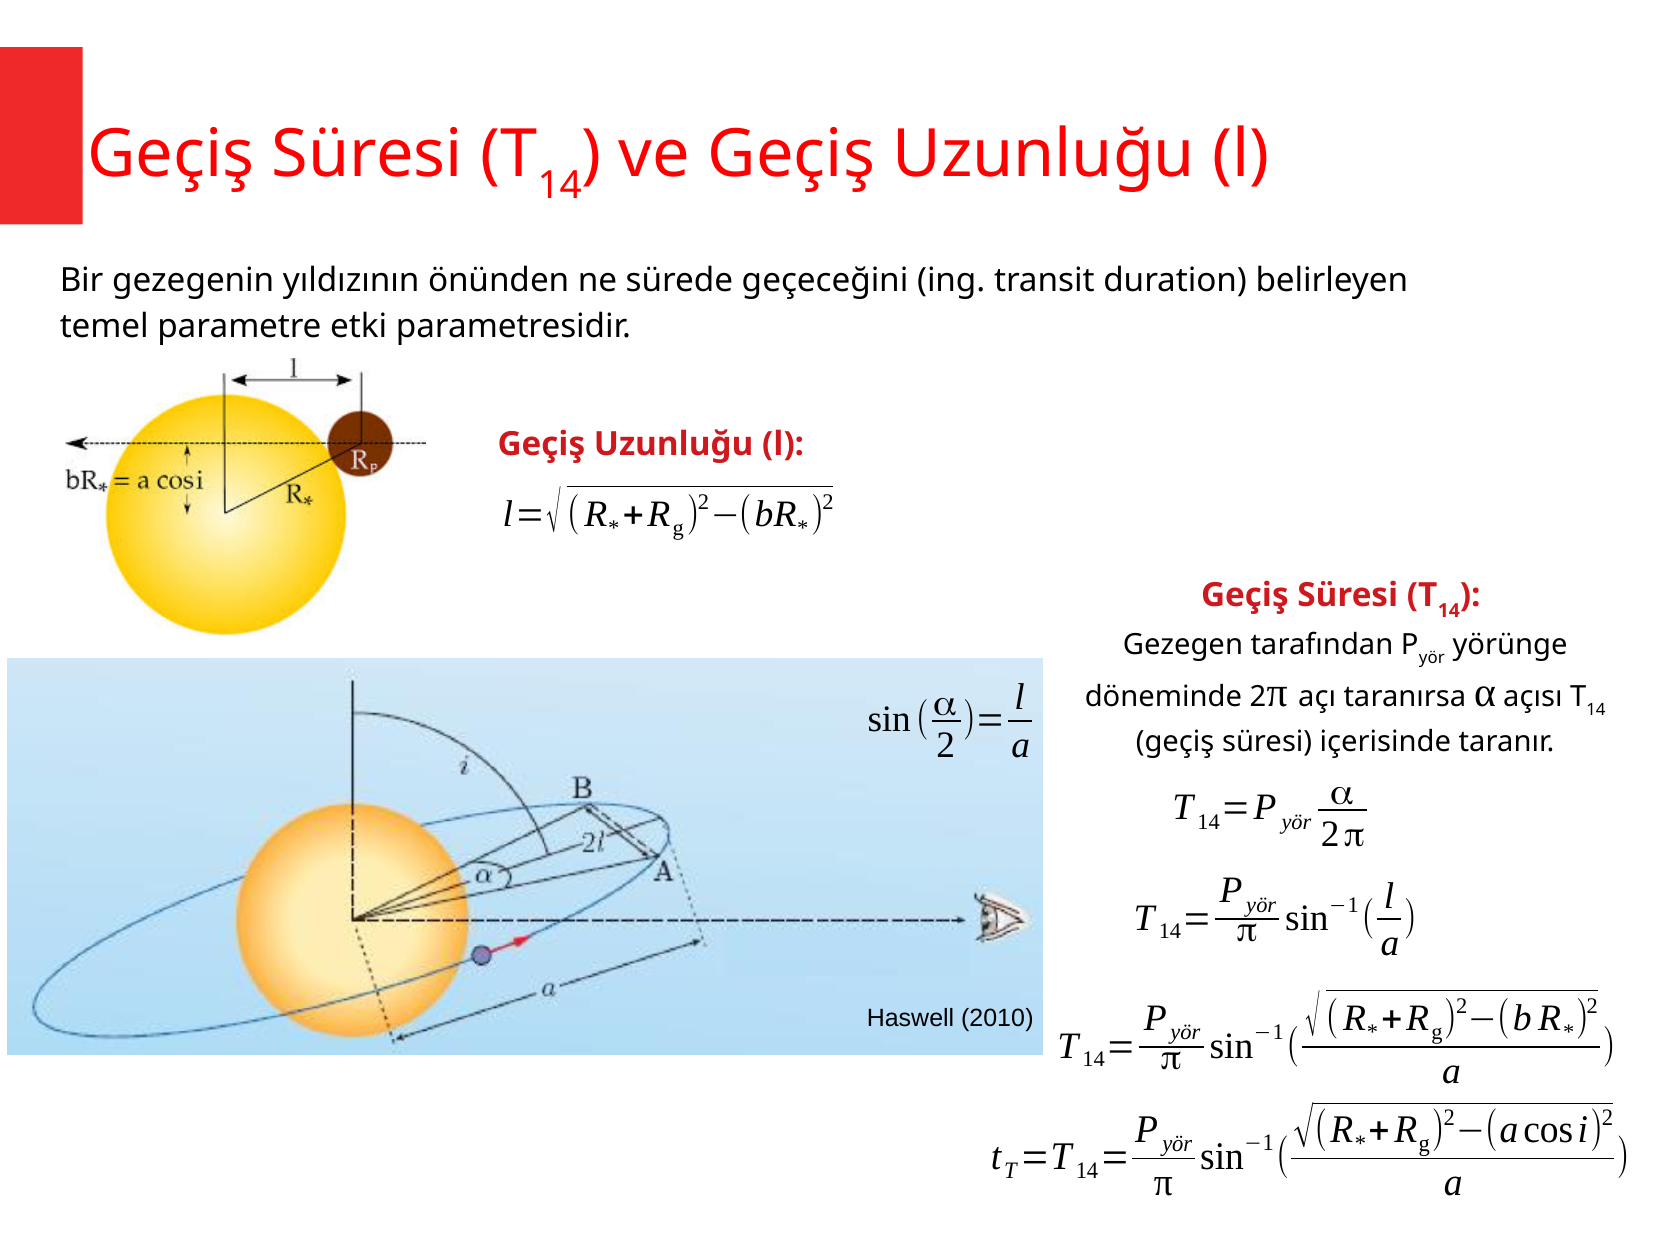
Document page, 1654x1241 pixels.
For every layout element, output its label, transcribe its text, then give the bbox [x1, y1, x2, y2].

text_box Geçiş Süresi (T14): Gezegen tarafından Pyör yörünge döneminde 2π açı taranırsa α açısı T14 (geçiş süresi) içerisinde taranır. [1045, 563, 1646, 768]
chart [980, 1100, 1640, 1204]
chart [1127, 870, 1424, 964]
text_box Geçiş Uzunluğu (l): [444, 412, 858, 469]
chart [1050, 988, 1622, 1092]
picture [7, 658, 1043, 1055]
chart [1166, 785, 1376, 854]
picture [65, 358, 426, 636]
chart [496, 484, 840, 541]
text_box Haswell (2010) [703, 996, 1049, 1040]
text_box Bir gezegenin yıldızının önünden ne sürede geçeceğini (ing. transit duration) belirleyen temel parametre etki parametresidir. [45, 249, 1516, 345]
chart [861, 676, 1041, 765]
title Geçiş Süresi (T14) ve Geçiş Uzunluğu (l) [87, 79, 1623, 237]
